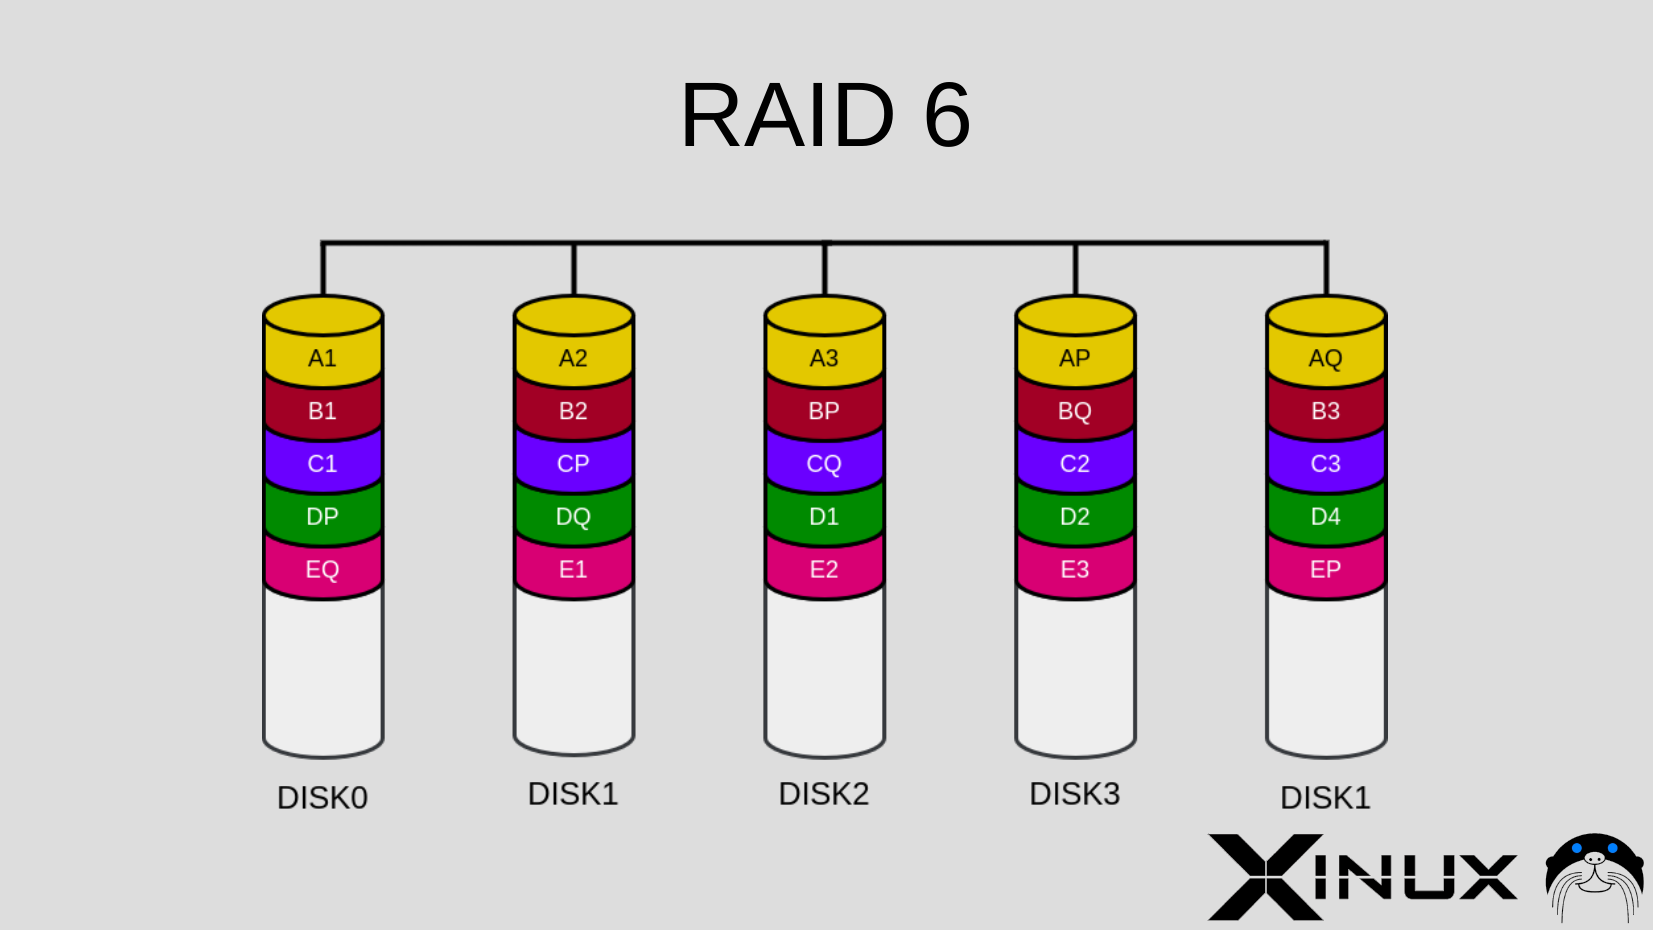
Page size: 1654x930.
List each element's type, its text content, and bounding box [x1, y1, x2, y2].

picture [262, 187, 1388, 818]
title RAID 6 [82, 37, 1571, 193]
picture [1200, 824, 1650, 930]
